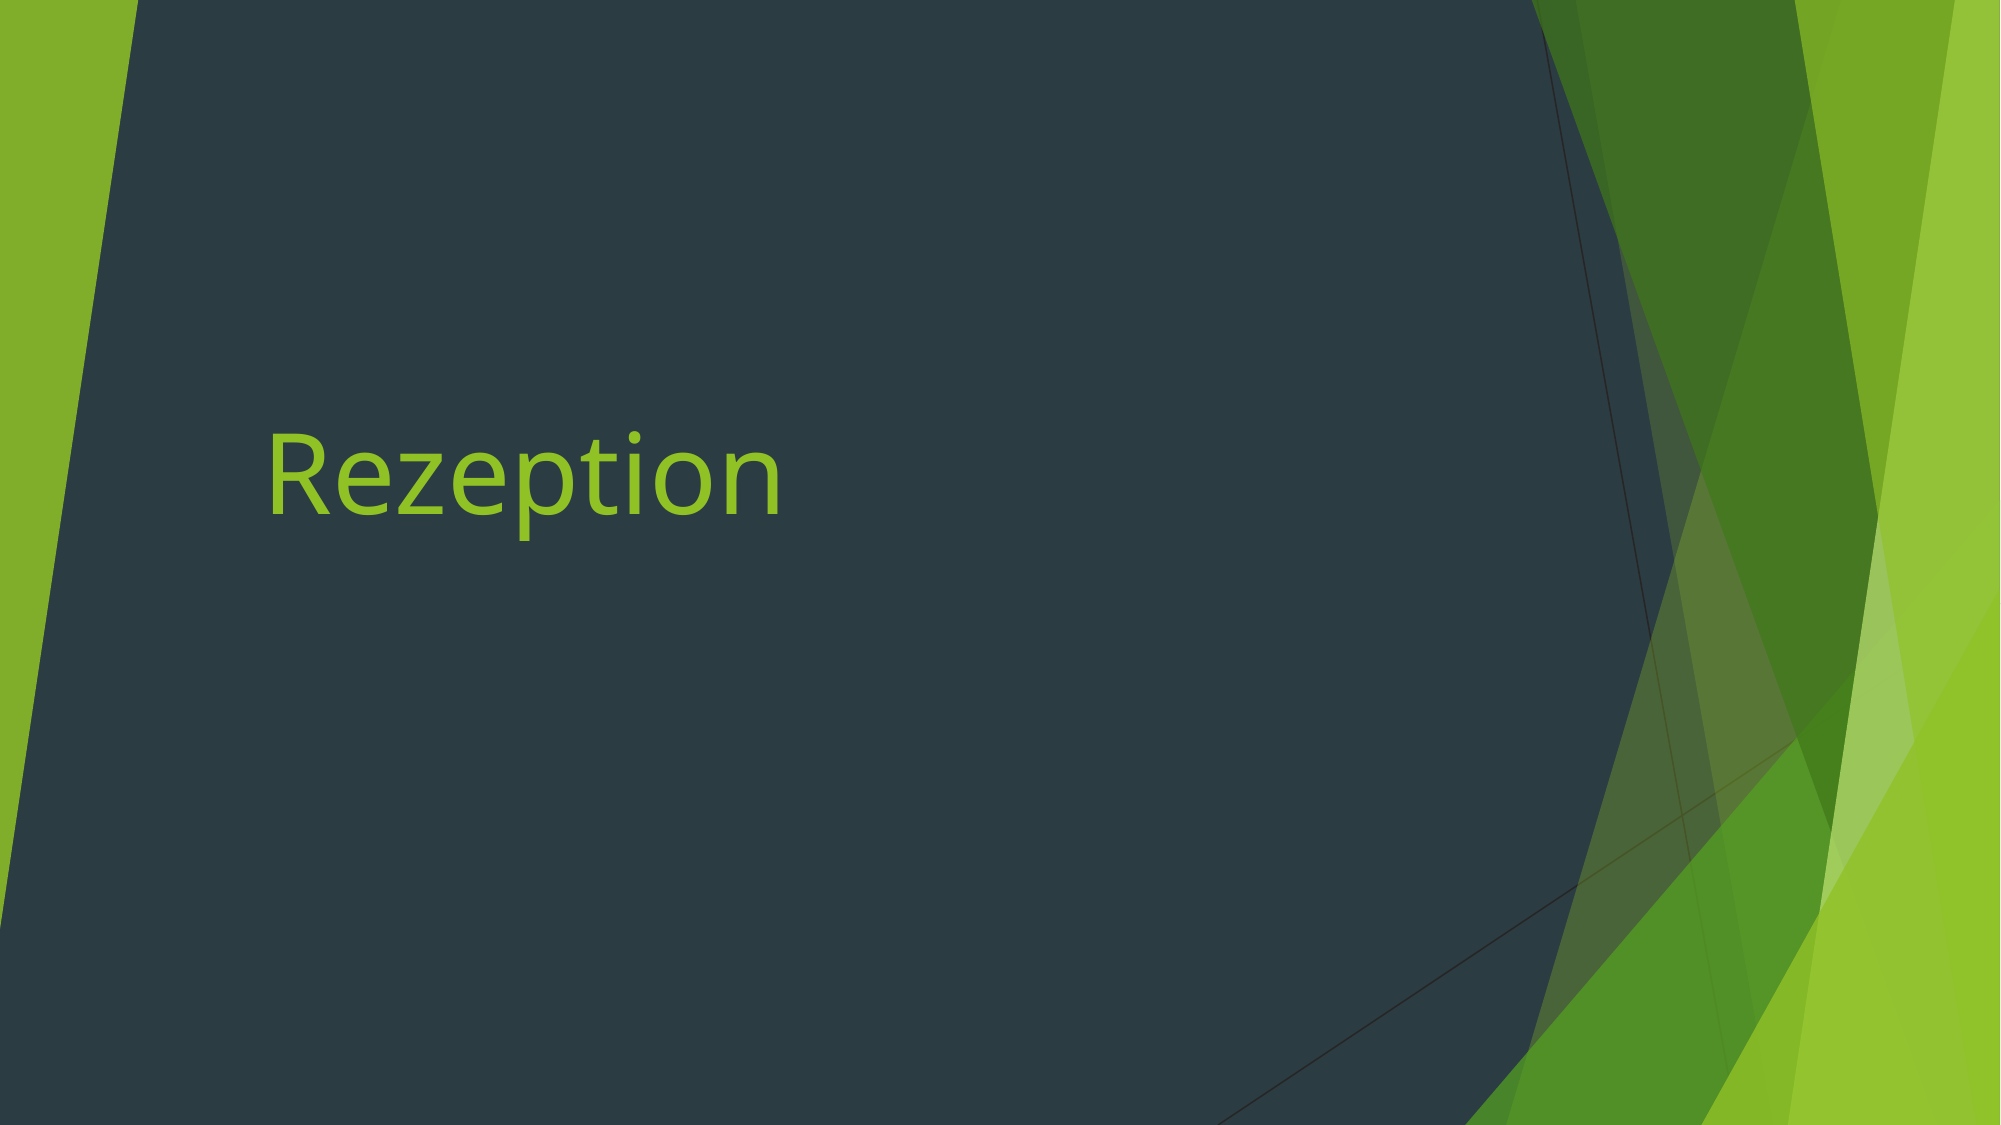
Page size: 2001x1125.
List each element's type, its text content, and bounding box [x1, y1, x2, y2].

title Rezeption [247, 394, 1522, 665]
